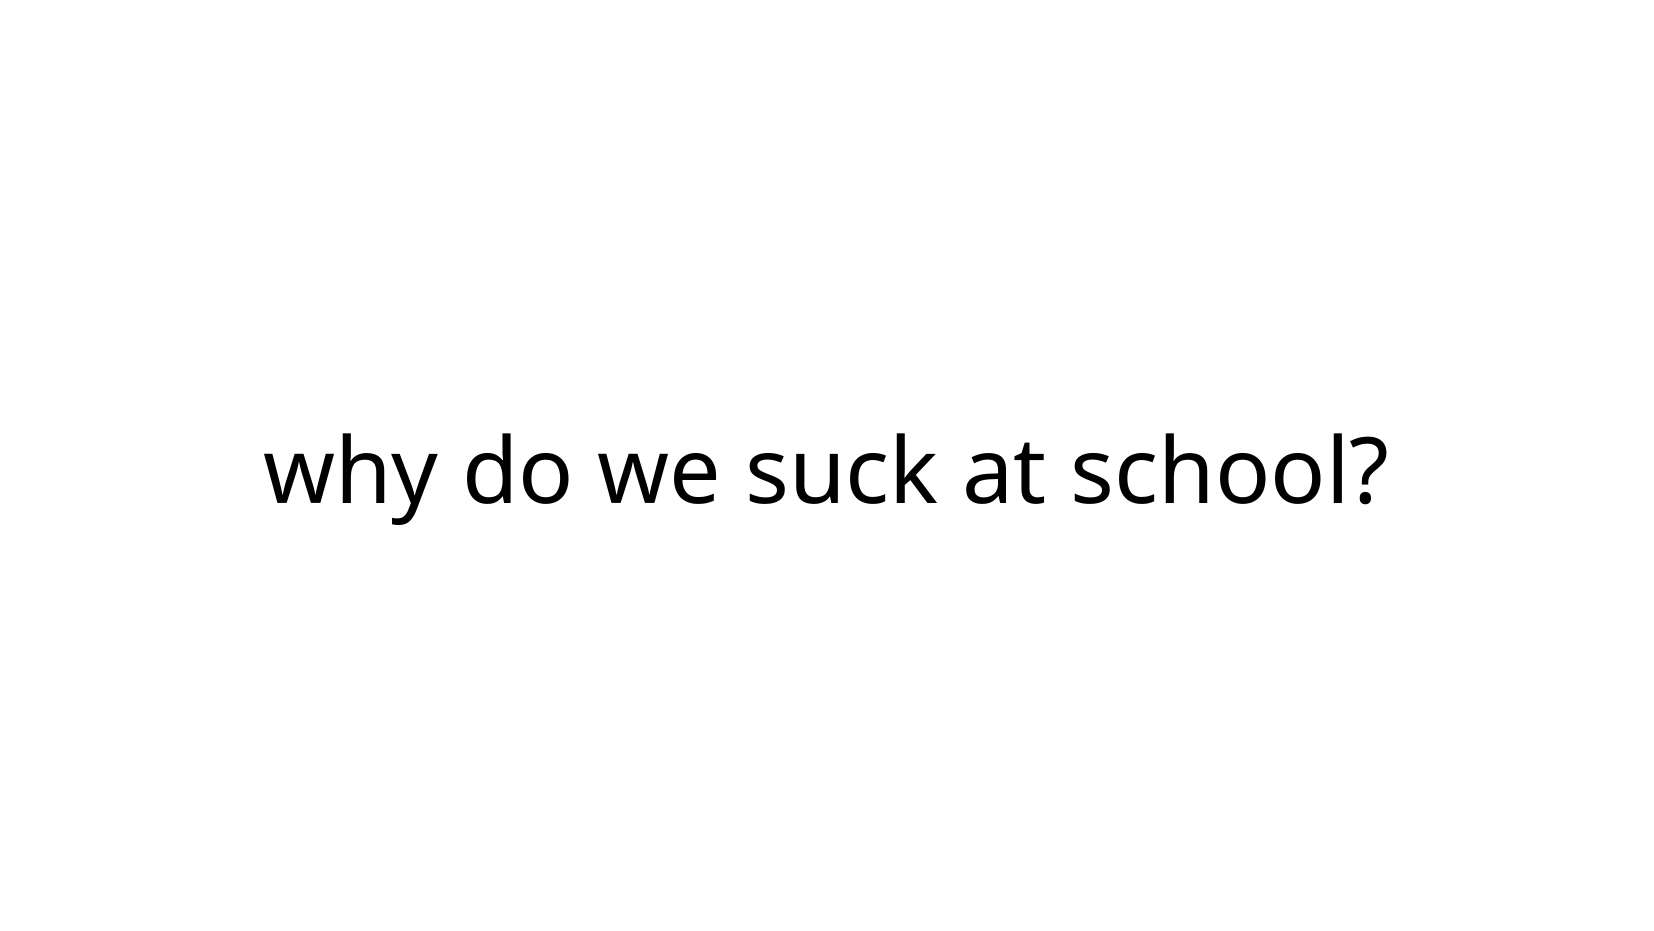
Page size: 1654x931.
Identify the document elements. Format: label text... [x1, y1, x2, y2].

subtitle why do we suck at school? [82, 0, 1571, 931]
